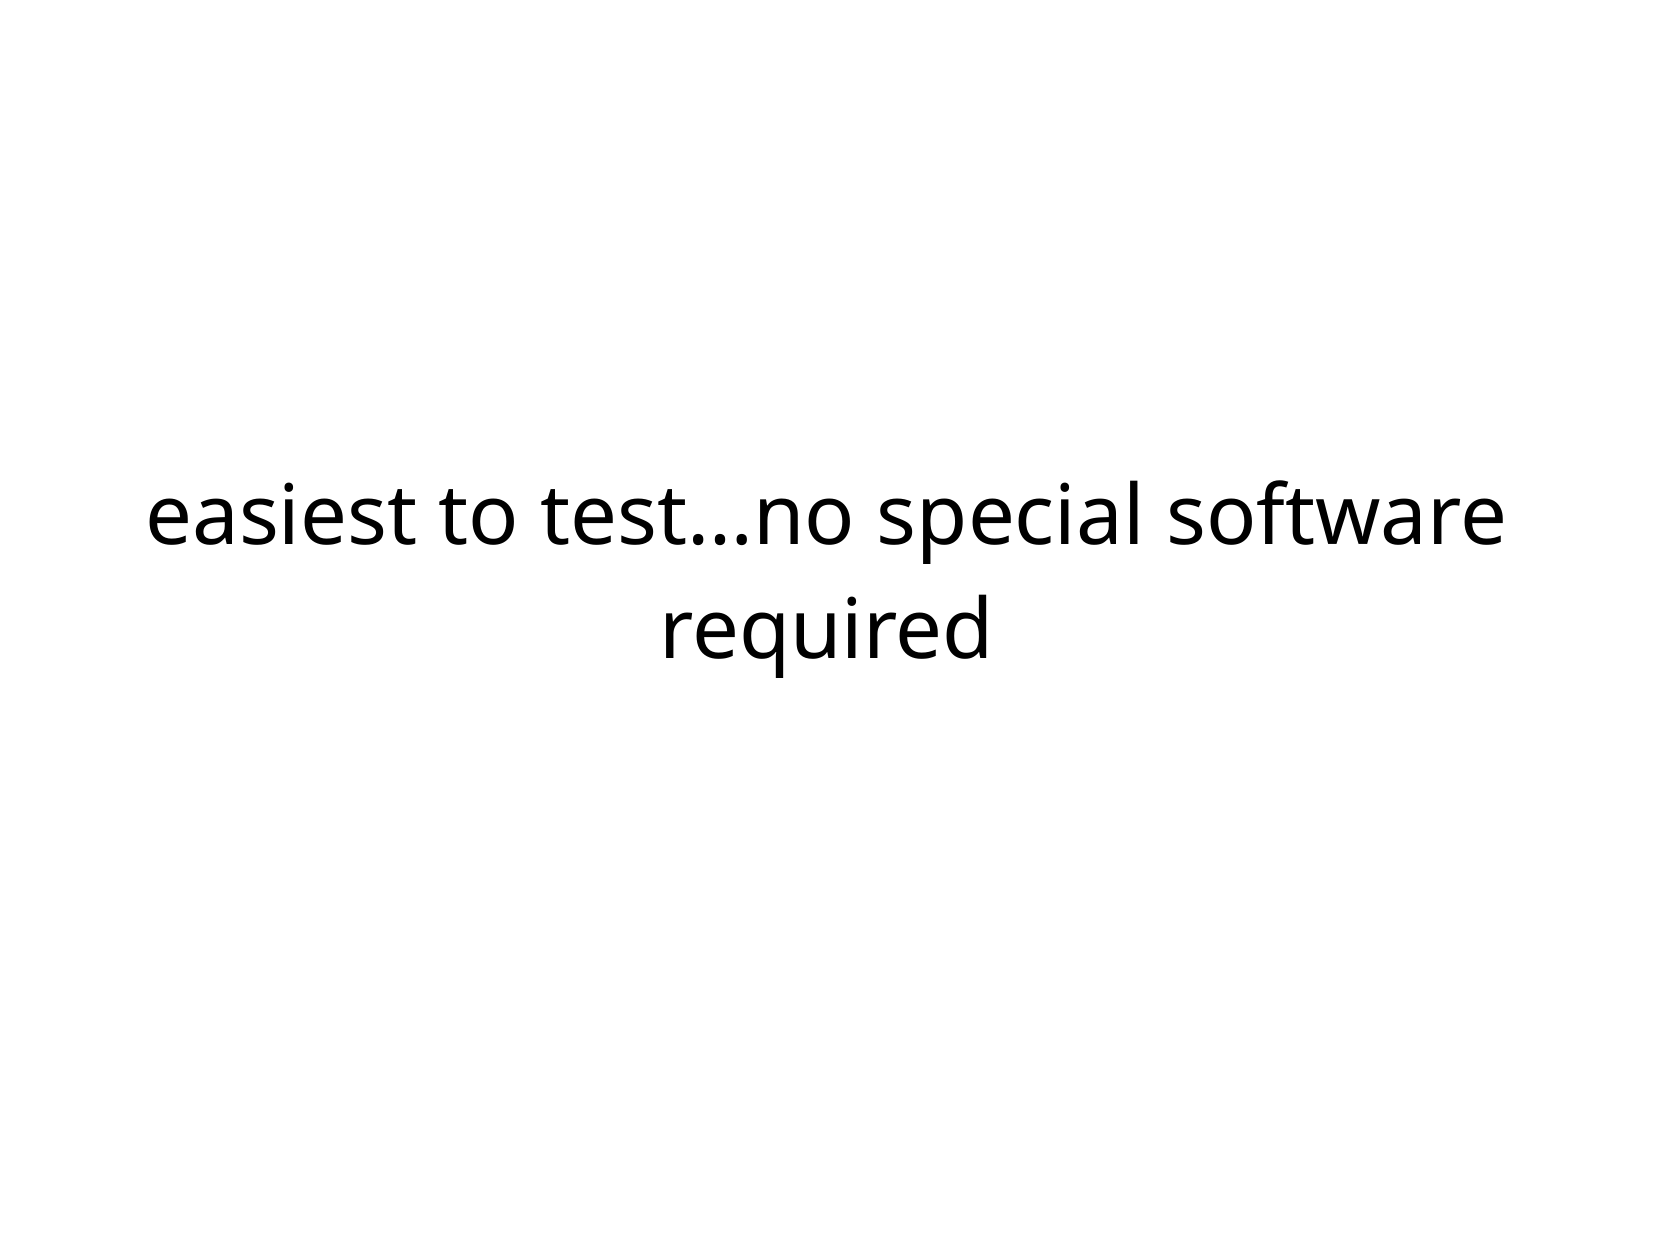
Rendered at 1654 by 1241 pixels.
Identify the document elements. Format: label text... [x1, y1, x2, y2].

subtitle easiest to test…no special software required [82, 118, 1571, 1021]
